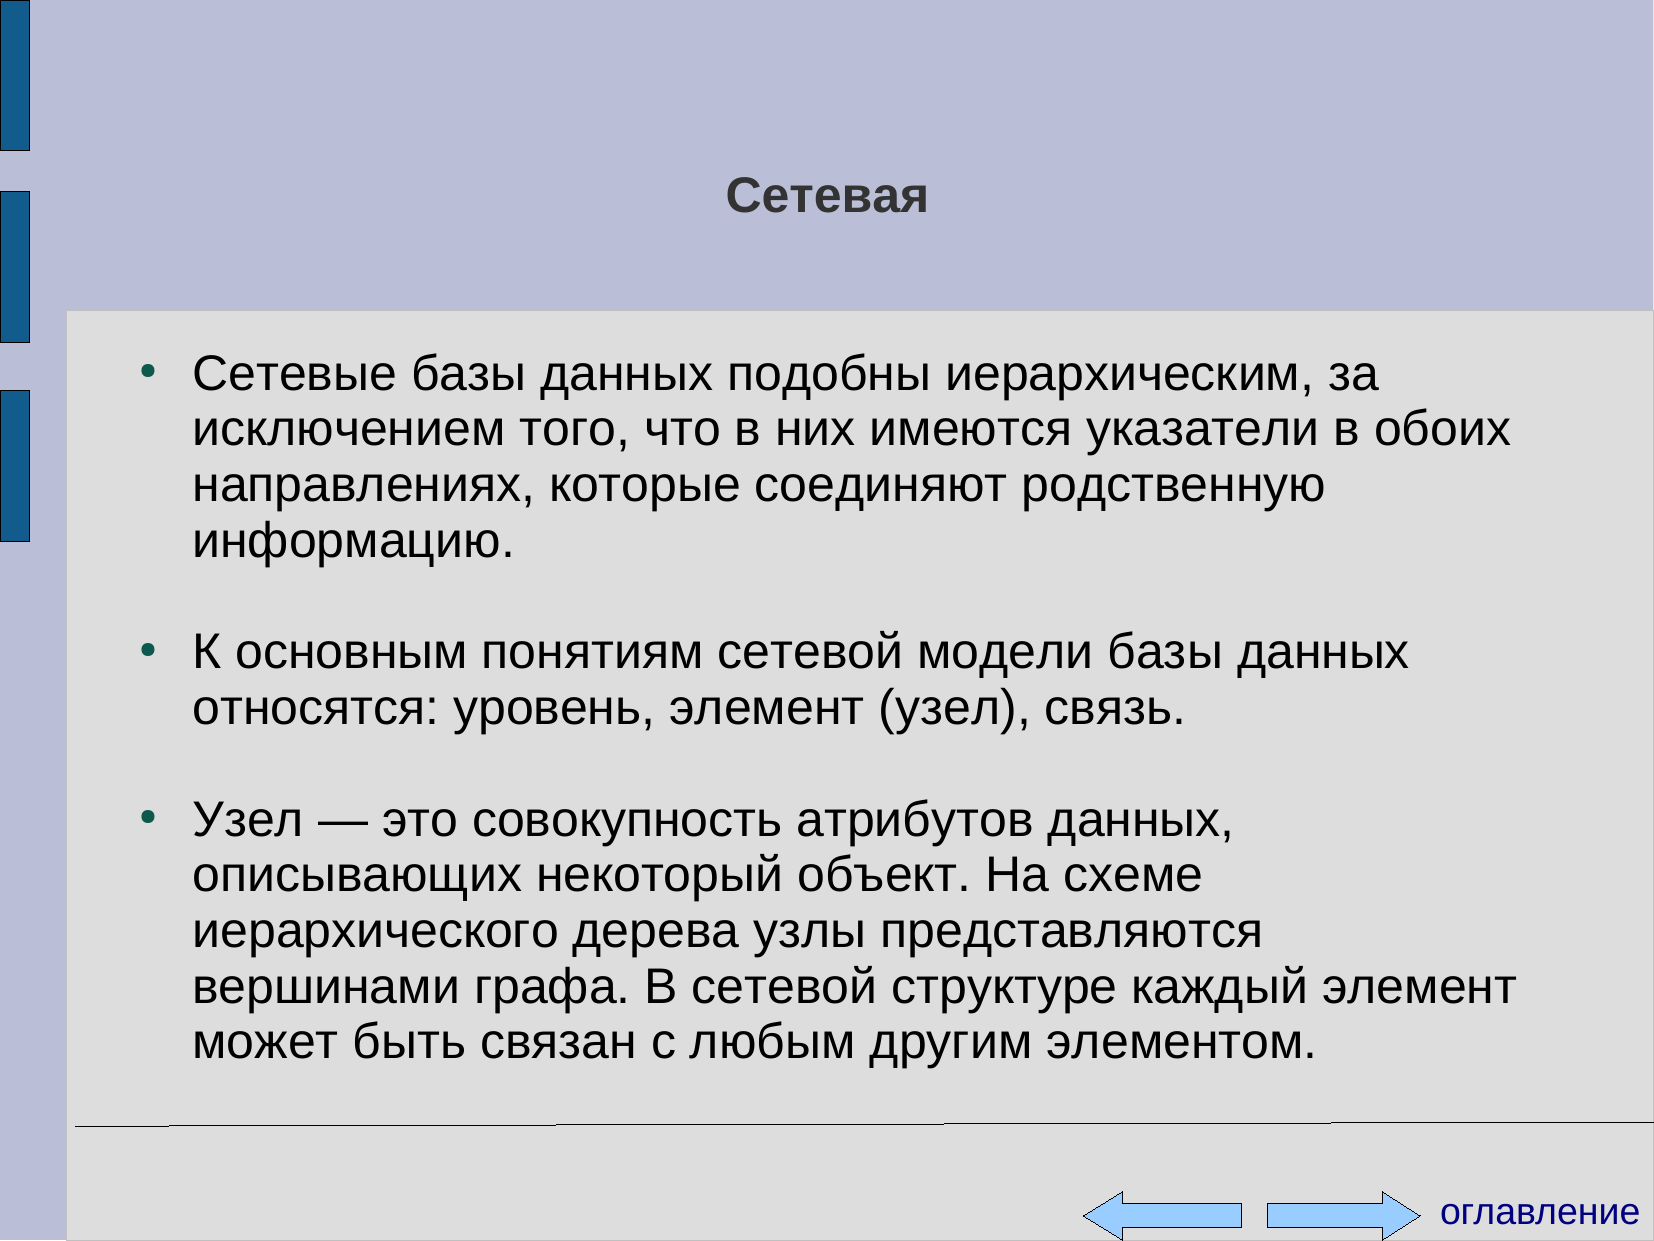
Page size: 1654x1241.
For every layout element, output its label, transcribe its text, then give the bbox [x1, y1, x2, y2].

text_box оглавление [1425, 1183, 1654, 1241]
list Сетевые базы данных подобны иерархическим, за исключением того, что в них имеются указатели в обоих направлениях, которые соединяют родственную информацию. К основным понятиям сетевой модели базы данных относятся: уровень, элемент (узел), связь. Узел — это совокупность атрибутов данных, описывающих некоторый объект. На схеме иерархического дерева узлы представляются вершинами графа. В сетевой структуре каждый элемент может быть связан с любым другим элементом. [121, 344, 1534, 1127]
text_box [1267, 1191, 1421, 1241]
title Сетевая [121, 91, 1534, 299]
text_box [1083, 1191, 1242, 1241]
